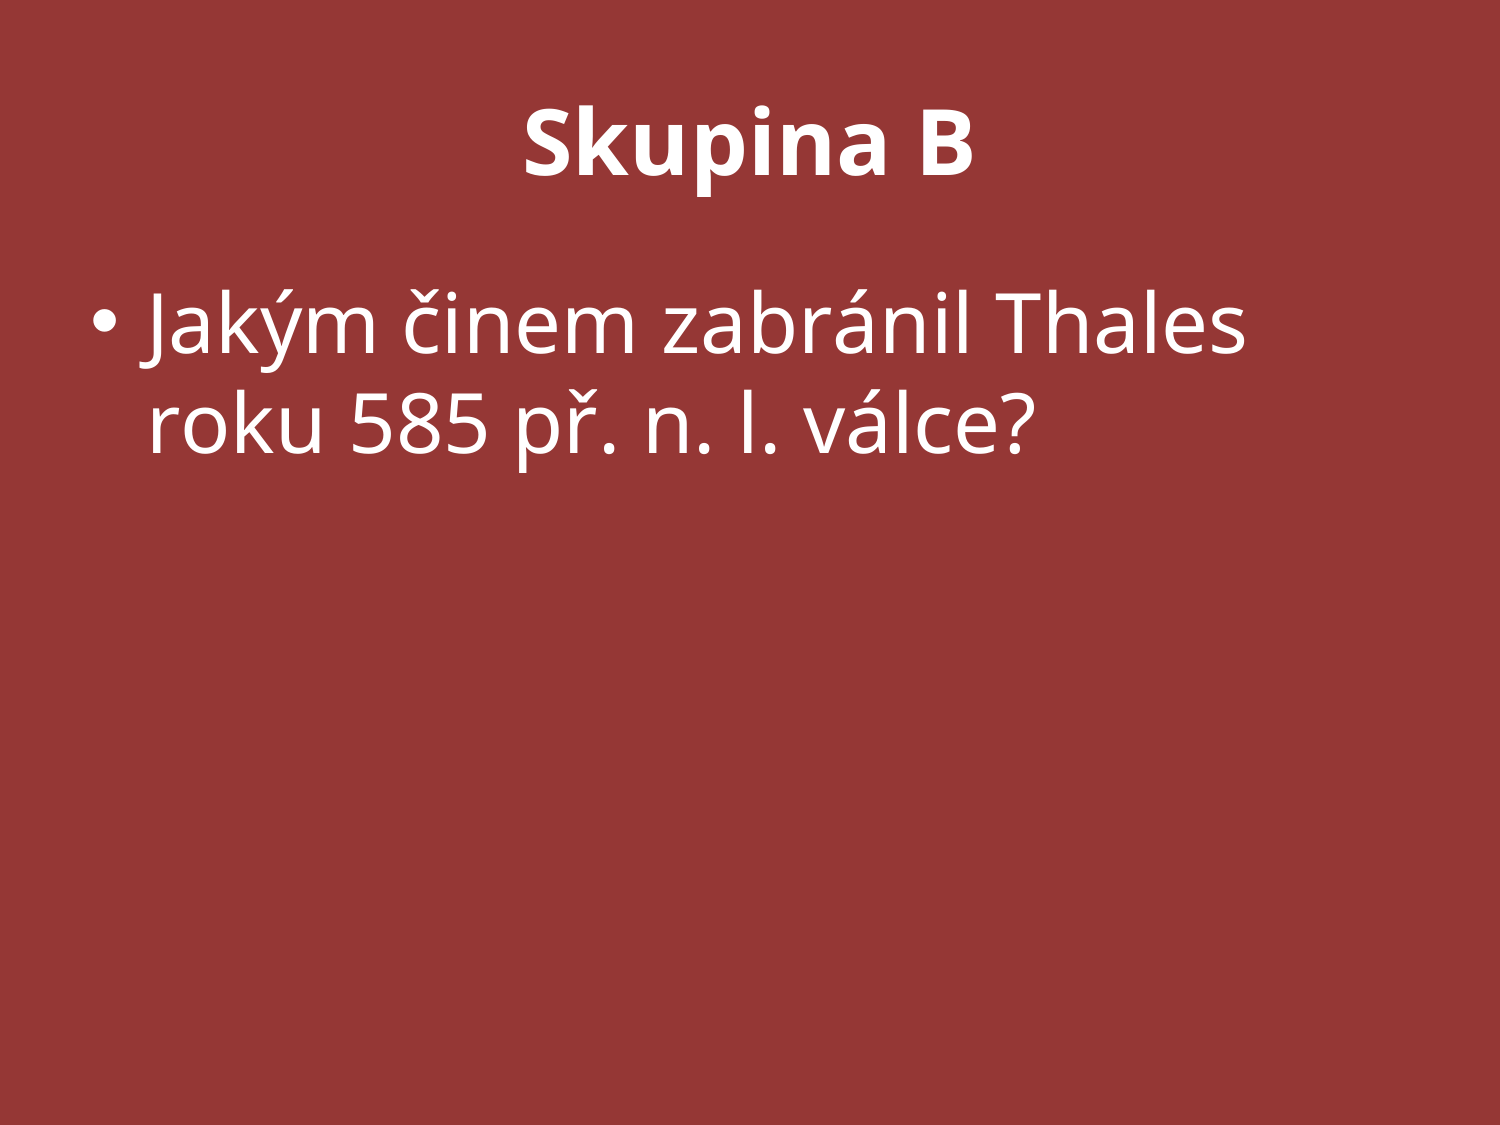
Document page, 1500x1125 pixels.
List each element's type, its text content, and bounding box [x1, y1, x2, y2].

title Skupina B [75, 45, 1426, 233]
list Jakým činem zabránil Thales roku 585 př. n. l. válce? [75, 262, 1426, 1006]
